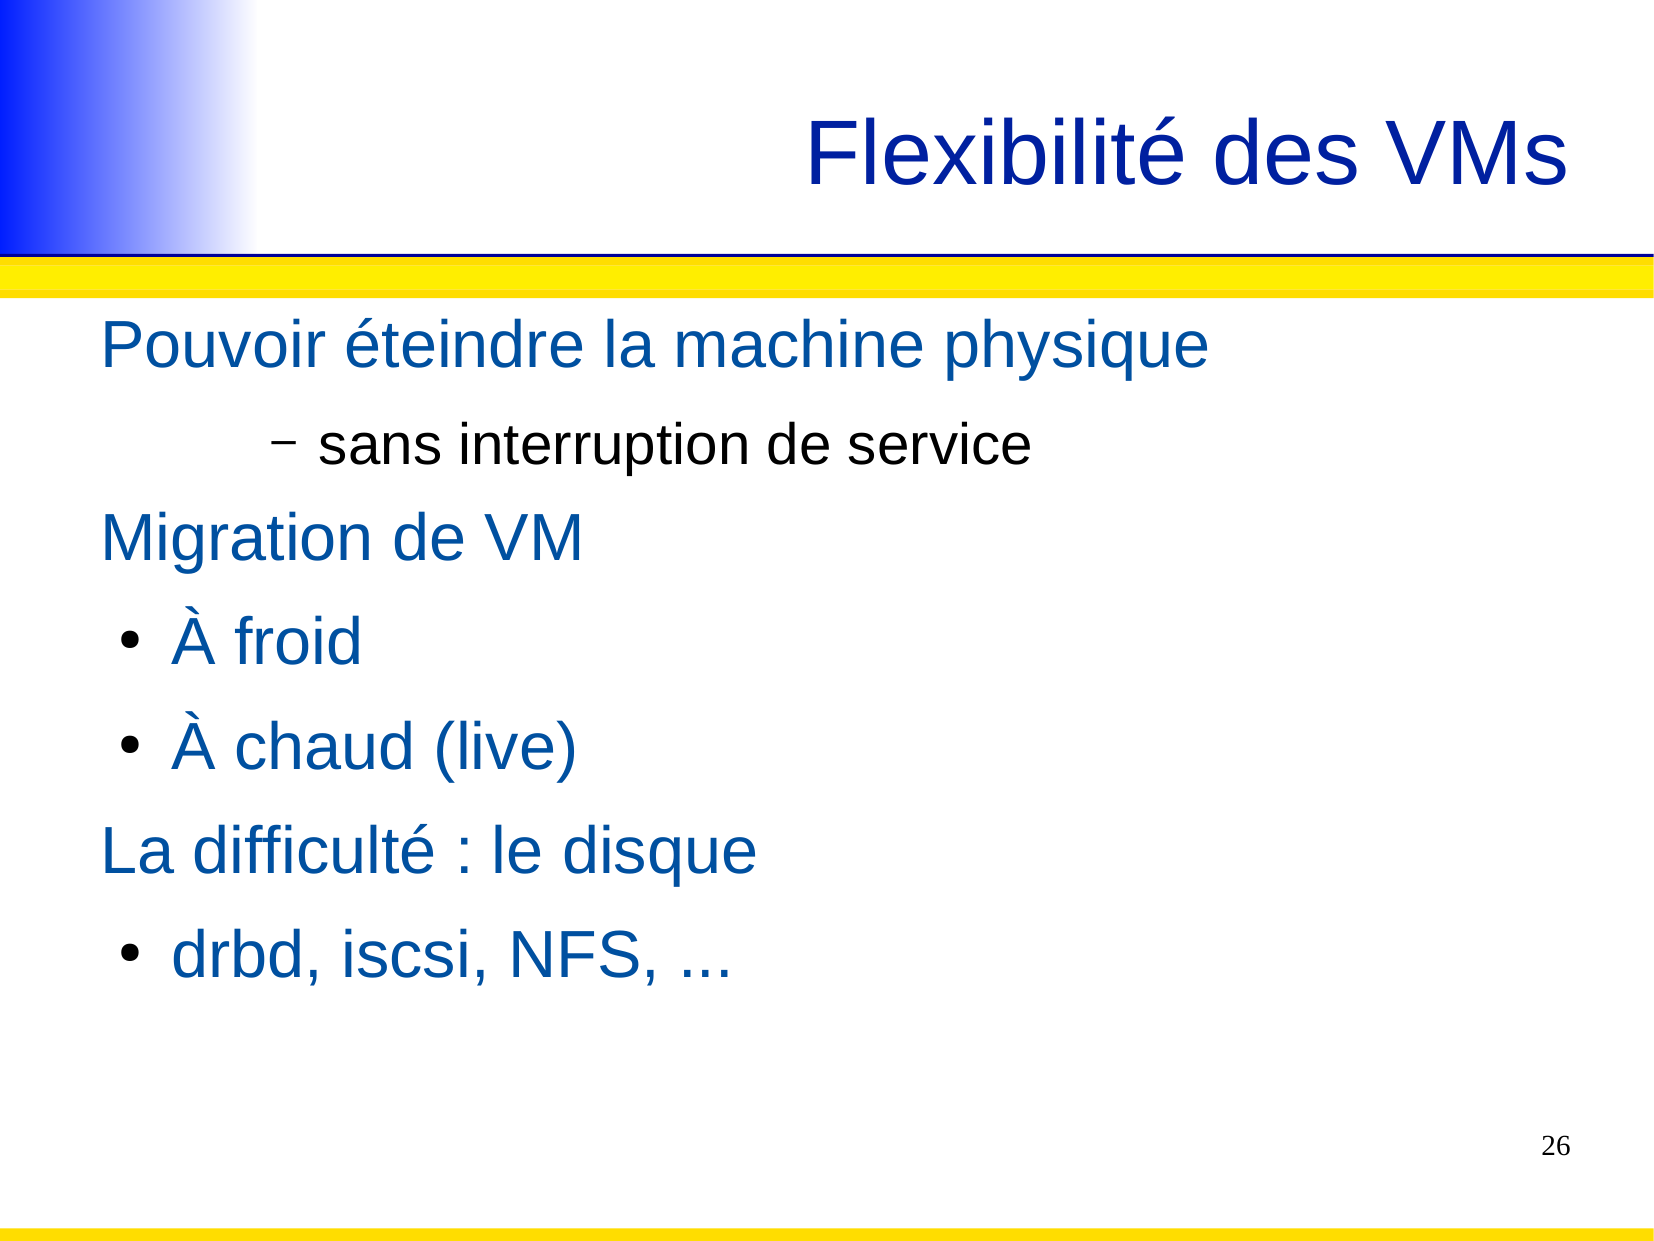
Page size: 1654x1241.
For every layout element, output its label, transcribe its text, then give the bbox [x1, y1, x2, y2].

list Pouvoir éteindre la machine physique sans interruption de service Migration de VM À froid À chaud (live) La difficulté : le disque drbd, iscsi, NFS, ... [82, 307, 1571, 1126]
title Flexibilité des VMs [372, 49, 1571, 257]
